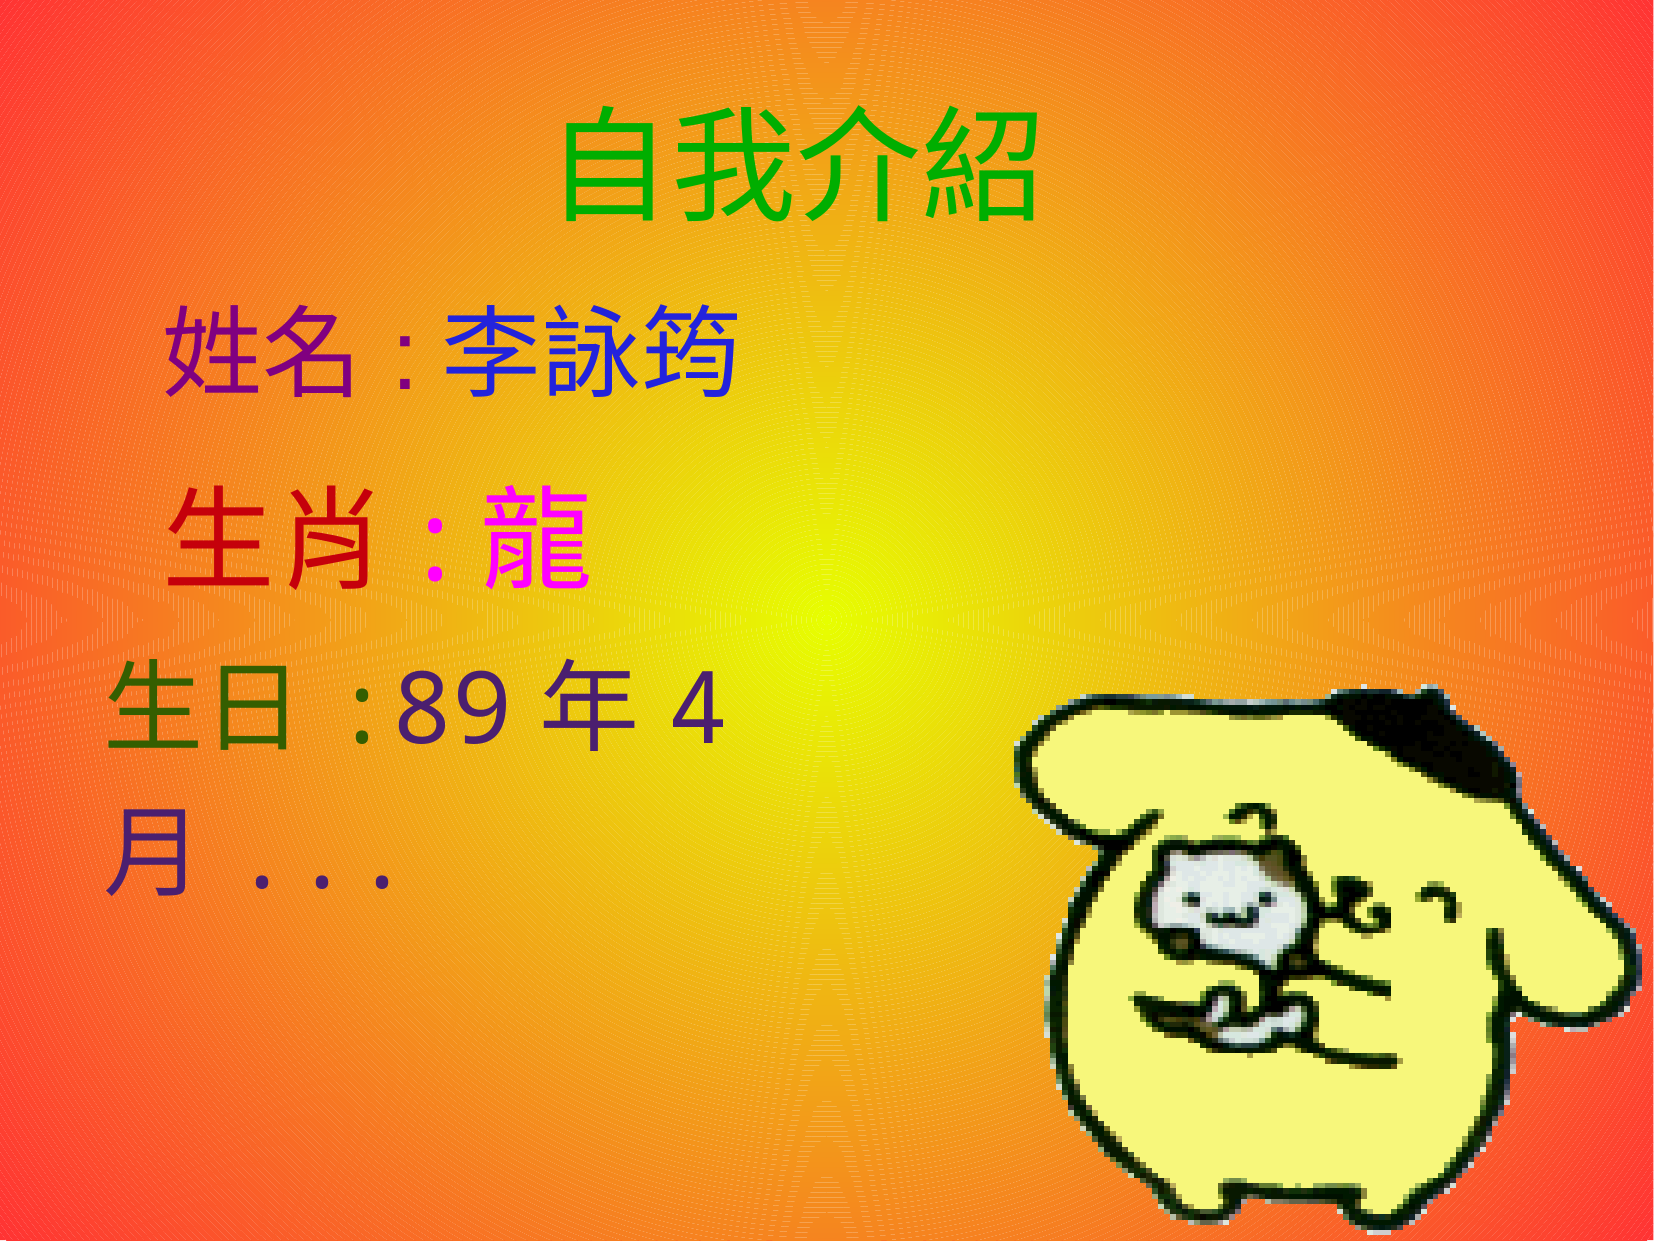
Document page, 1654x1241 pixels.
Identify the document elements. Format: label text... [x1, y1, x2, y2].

text_box 生肖:龍 [147, 442, 857, 591]
text_box 生日:89年4月... [88, 620, 975, 768]
text_box 姓名:李詠筠 [147, 265, 857, 442]
text_box 自我介紹 [531, 59, 1123, 224]
picture [1003, 679, 1654, 1241]
